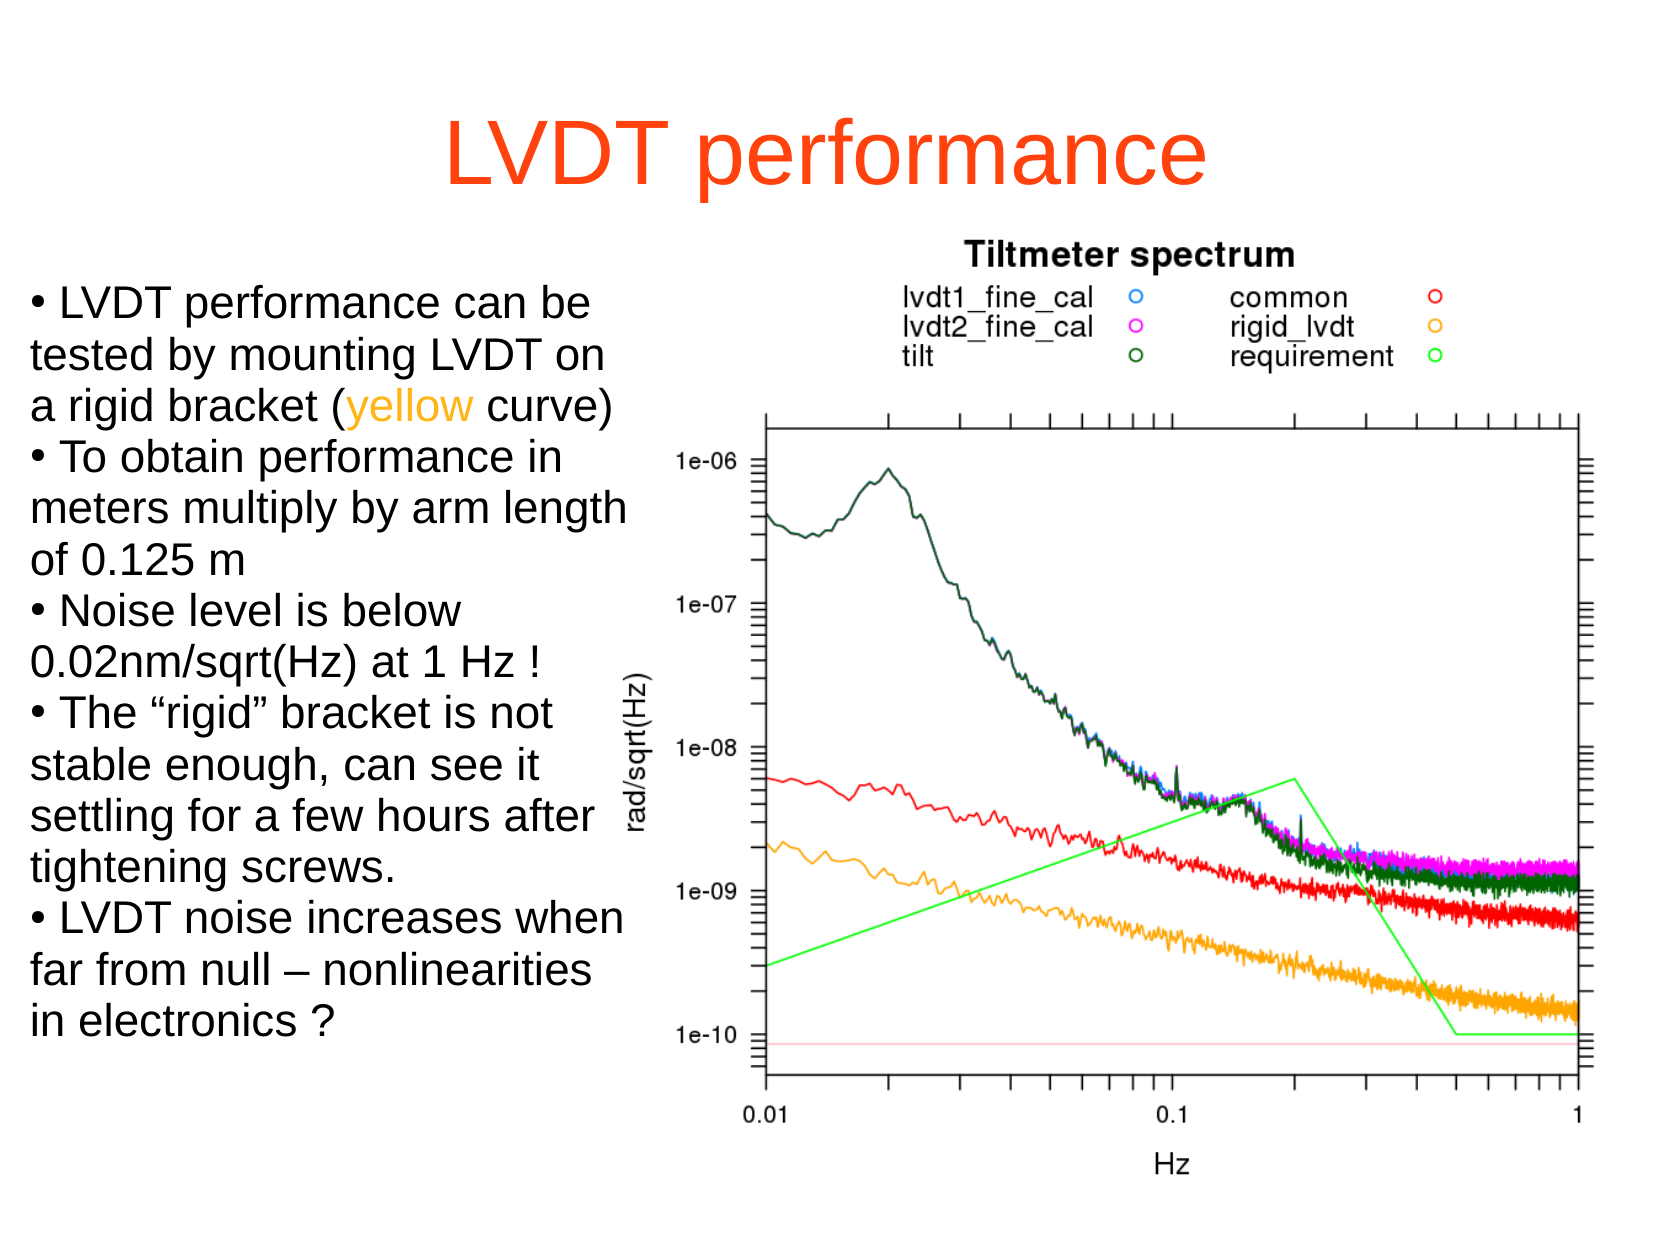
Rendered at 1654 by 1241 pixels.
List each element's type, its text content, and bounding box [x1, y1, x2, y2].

picture [607, 224, 1653, 1205]
text_box LVDT performance can be tested by mounting LVDT on a rigid bracket (yellow curve) To obtain performance in meters multiply by arm length of 0.125 m Noise level is below 0.02nm/sqrt(Hz) at 1 Hz ! The “rigid” bracket is not stable enough, can see it settling for a few hours after tightening screws. LVDT noise increases when far from null – nonlinearities in electronics ? [15, 270, 653, 1054]
title LVDT performance [82, 56, 1571, 250]
